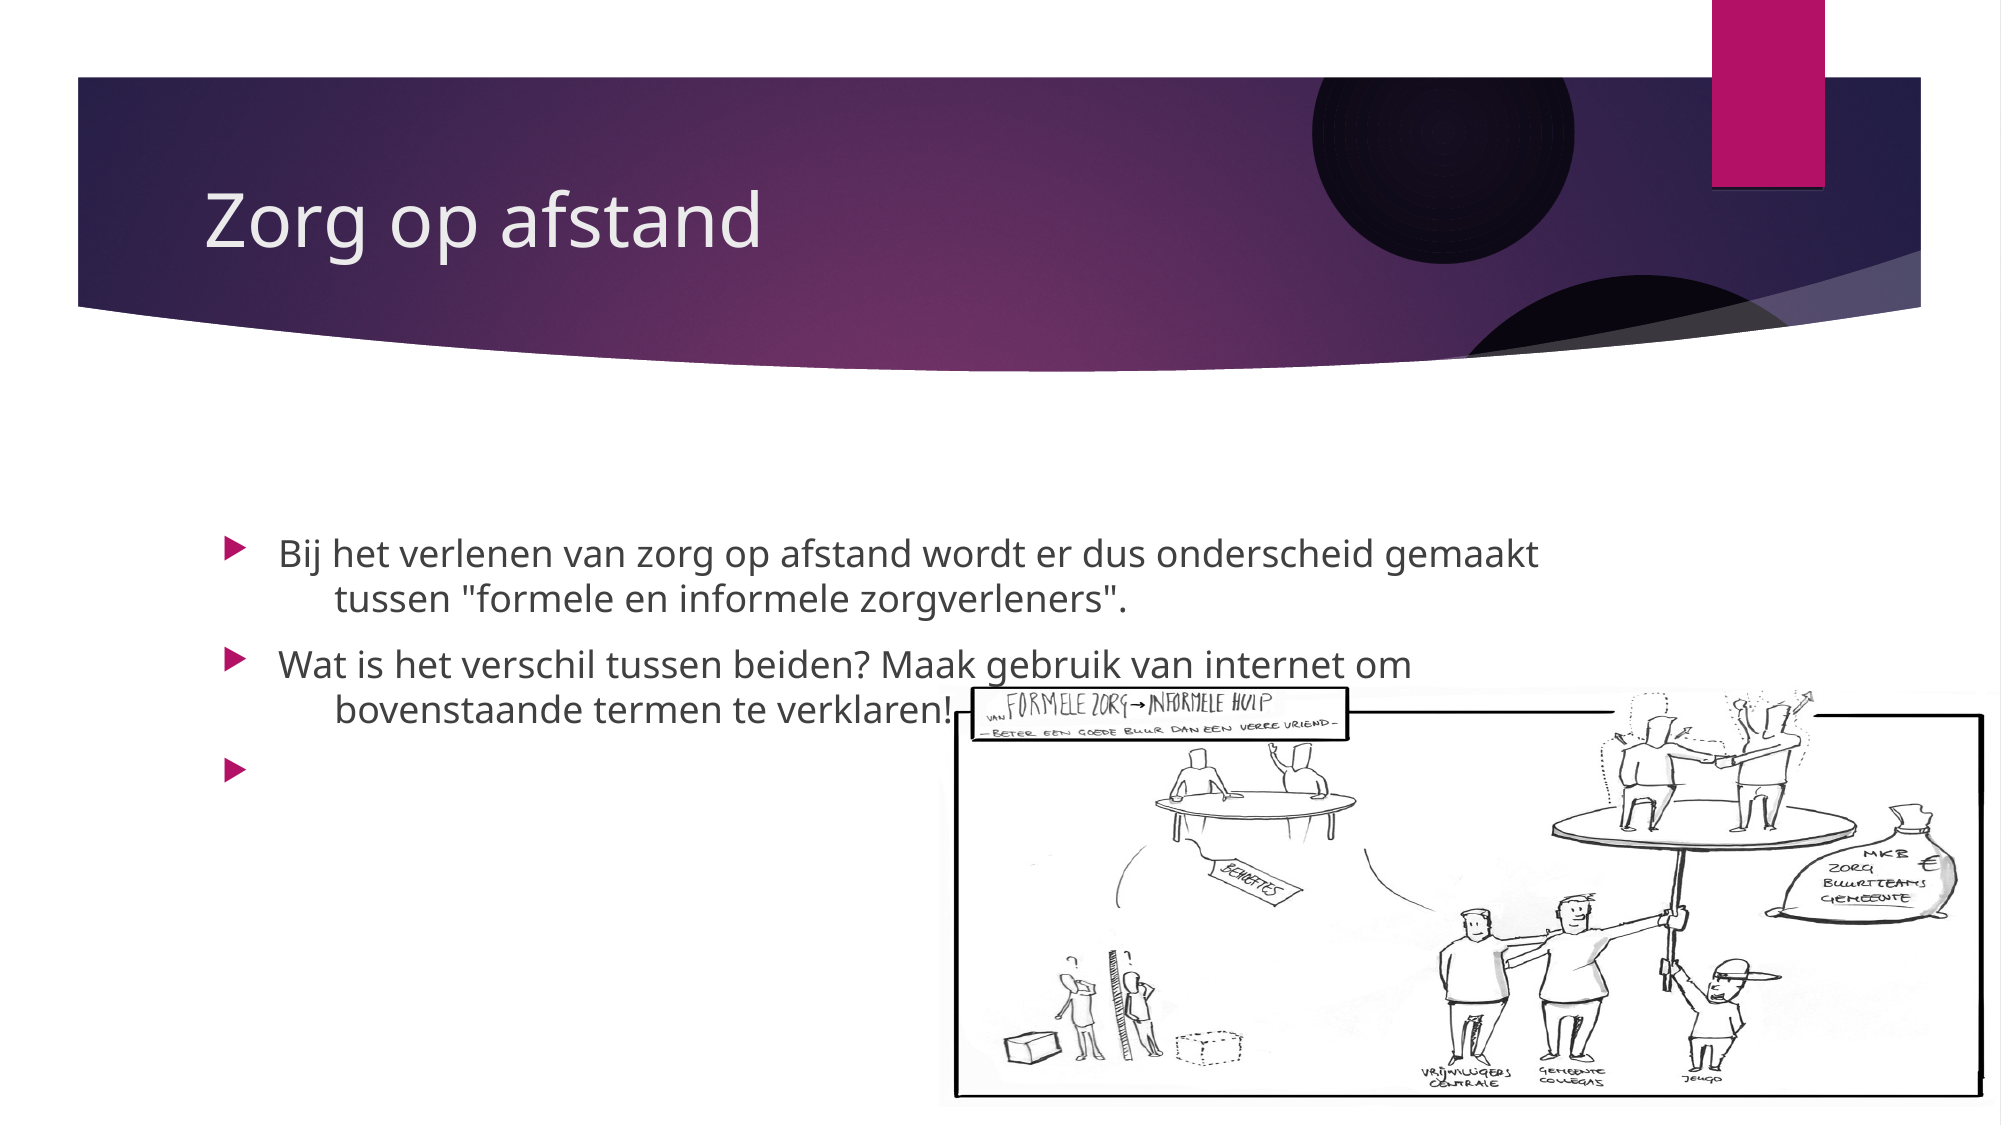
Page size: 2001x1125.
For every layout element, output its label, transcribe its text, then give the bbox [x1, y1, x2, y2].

list Bij het verlenen van zorg op afstand wordt er dus onderscheid gemaakt tussen "formele en informele zorgverleners". Wat is het verschil tussen beiden? Maak gebruik van internet om bovenstaande termen te verklaren! [206, 522, 1655, 1084]
picture [939, 682, 2000, 1107]
title Zorg op afstand [189, 159, 1627, 276]
